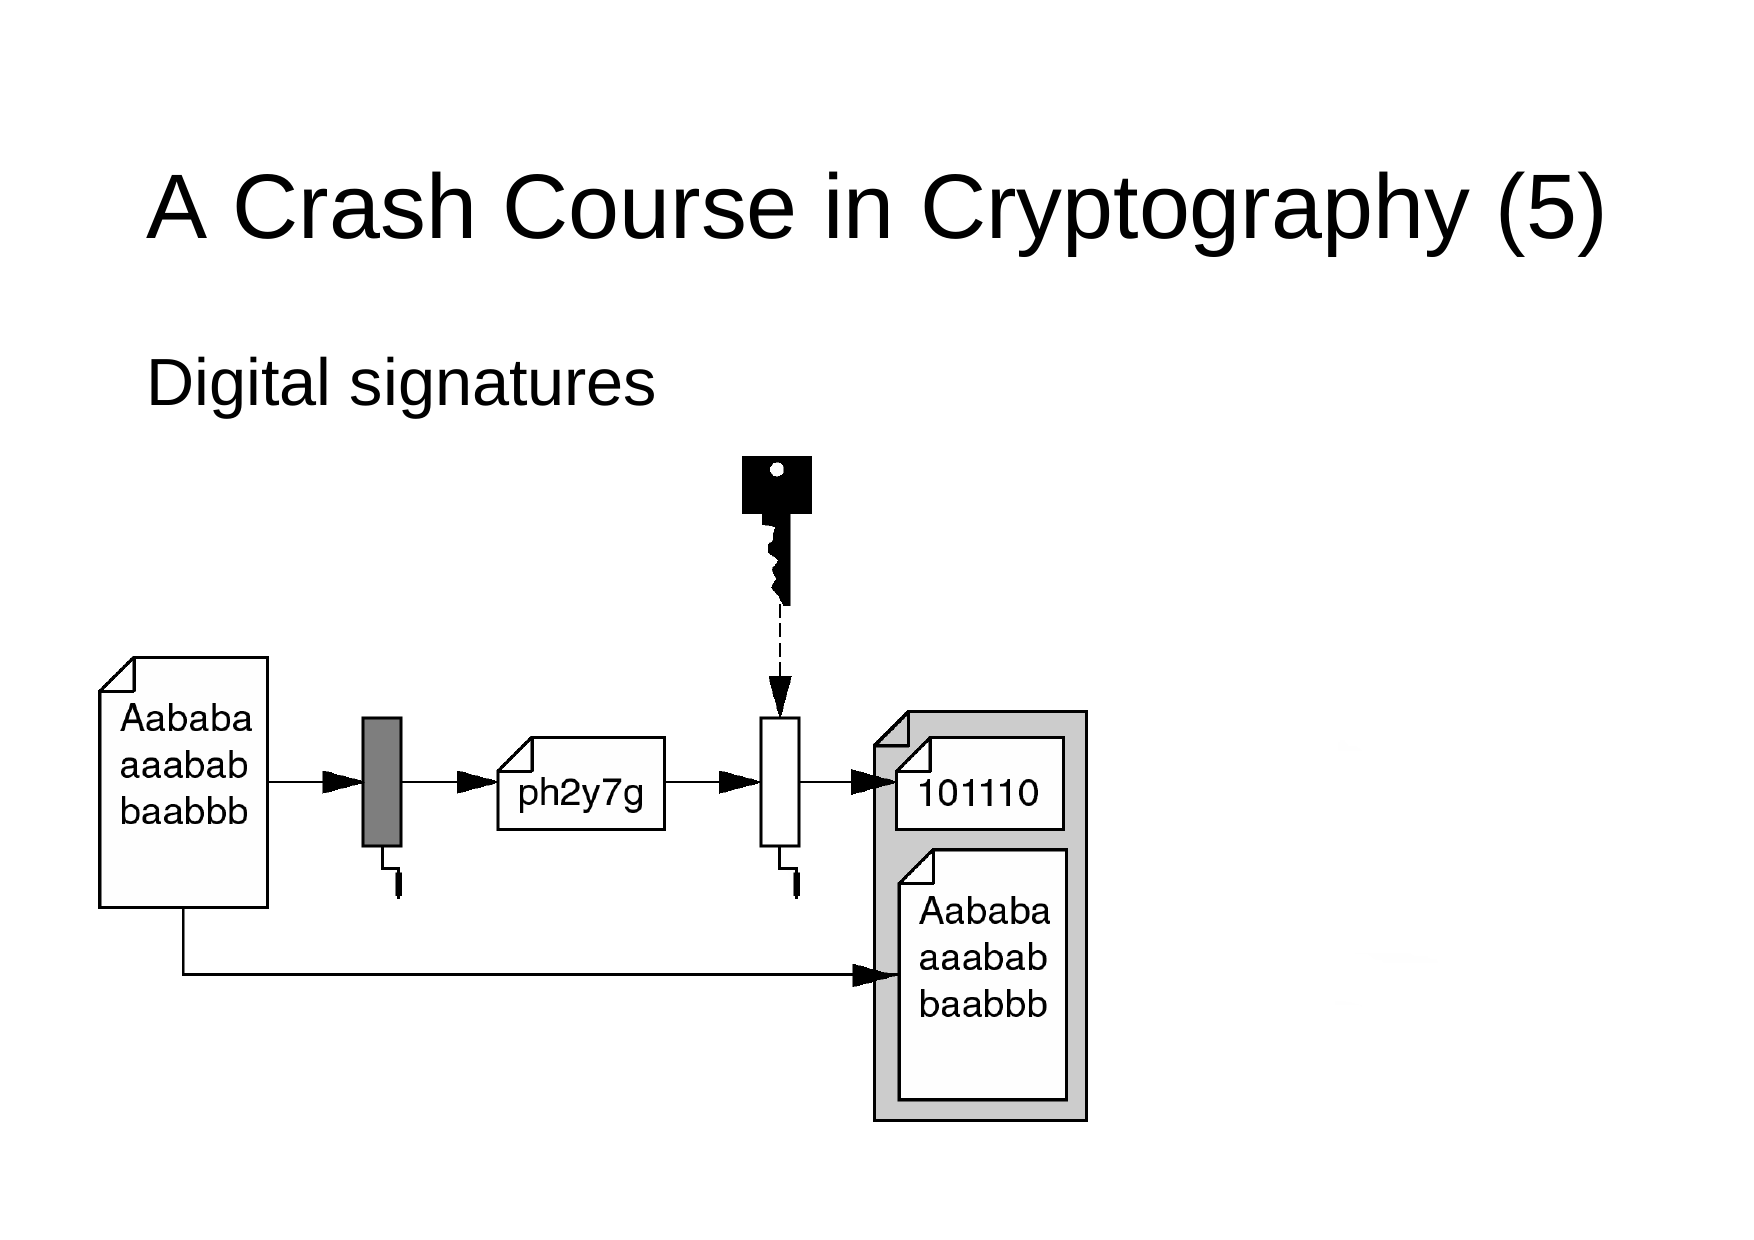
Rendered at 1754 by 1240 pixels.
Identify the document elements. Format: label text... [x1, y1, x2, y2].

list Digital signatures [128, 1122, 1627, 1126]
title A Crash Course in Cryptography (5) [128, 102, 1627, 310]
picture [98, 456, 1628, 1122]
list Digital signatures [128, 344, 1627, 456]
